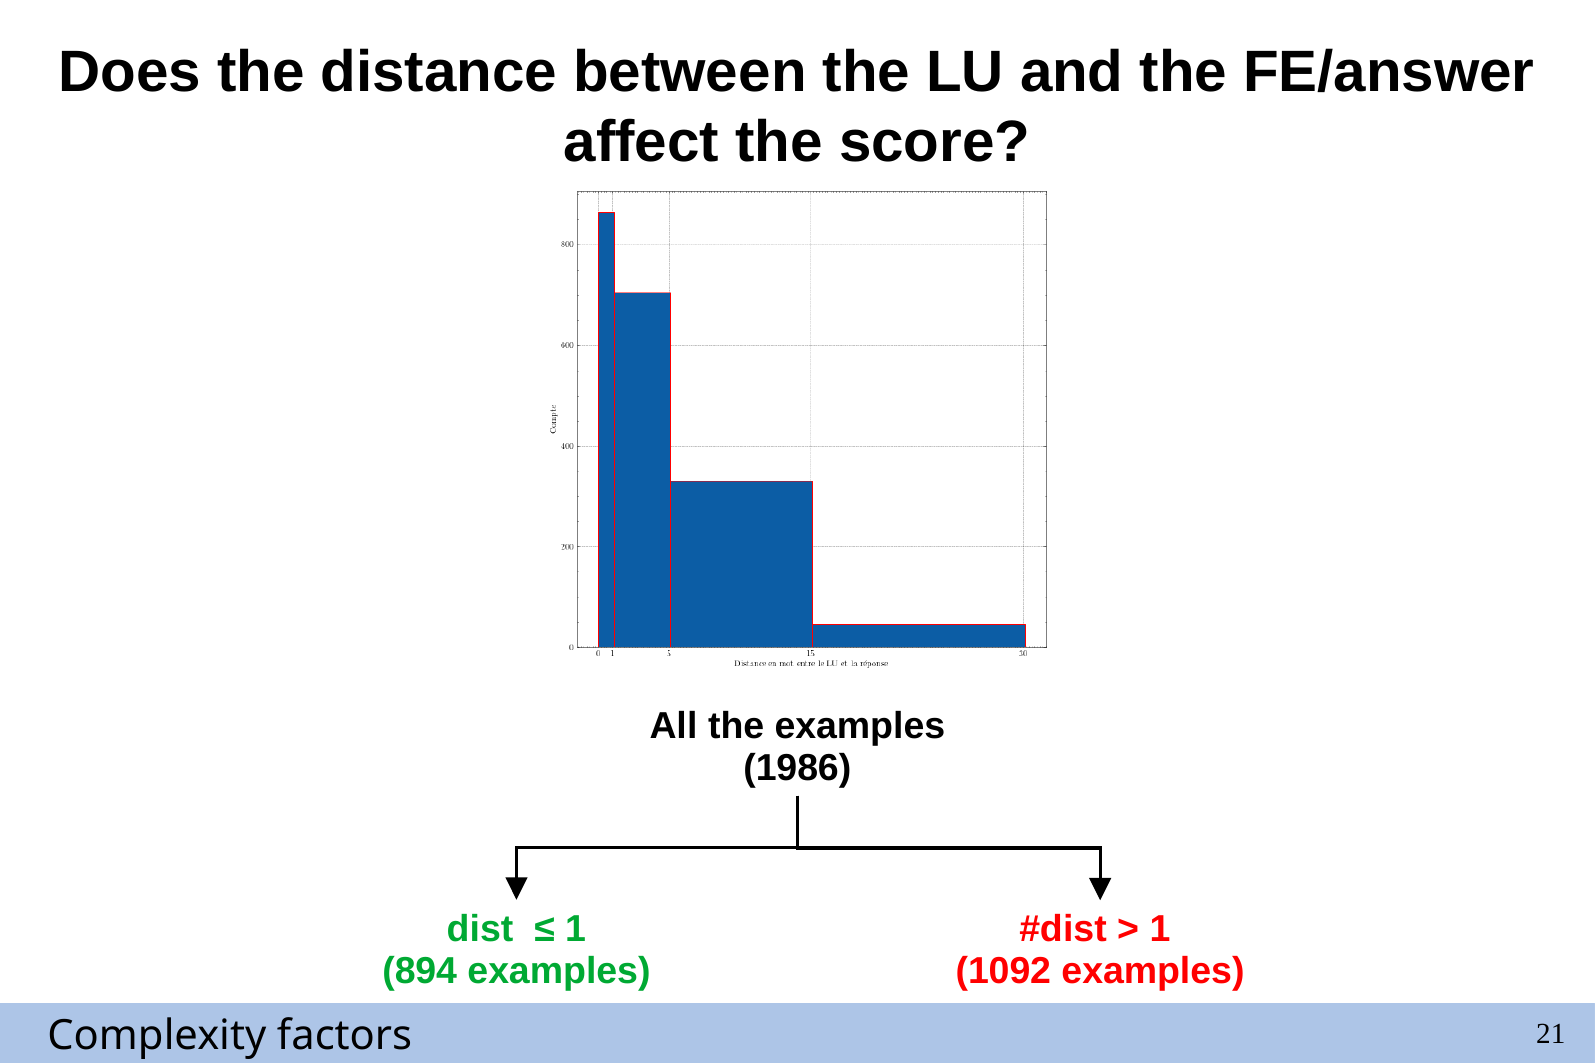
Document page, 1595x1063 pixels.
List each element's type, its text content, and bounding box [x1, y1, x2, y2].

title Complexity factors [47, 980, 1483, 1063]
picture [547, 187, 1048, 671]
text_box All the examples (1986) [627, 696, 968, 796]
text_box #dist > 1 (1092 examples) [936, 900, 1264, 1000]
text_box dist ≤ 1 (894 examples) [353, 899, 680, 999]
title Does the distance between the LU and the FE/answer affect the score? [31, 33, 1564, 118]
